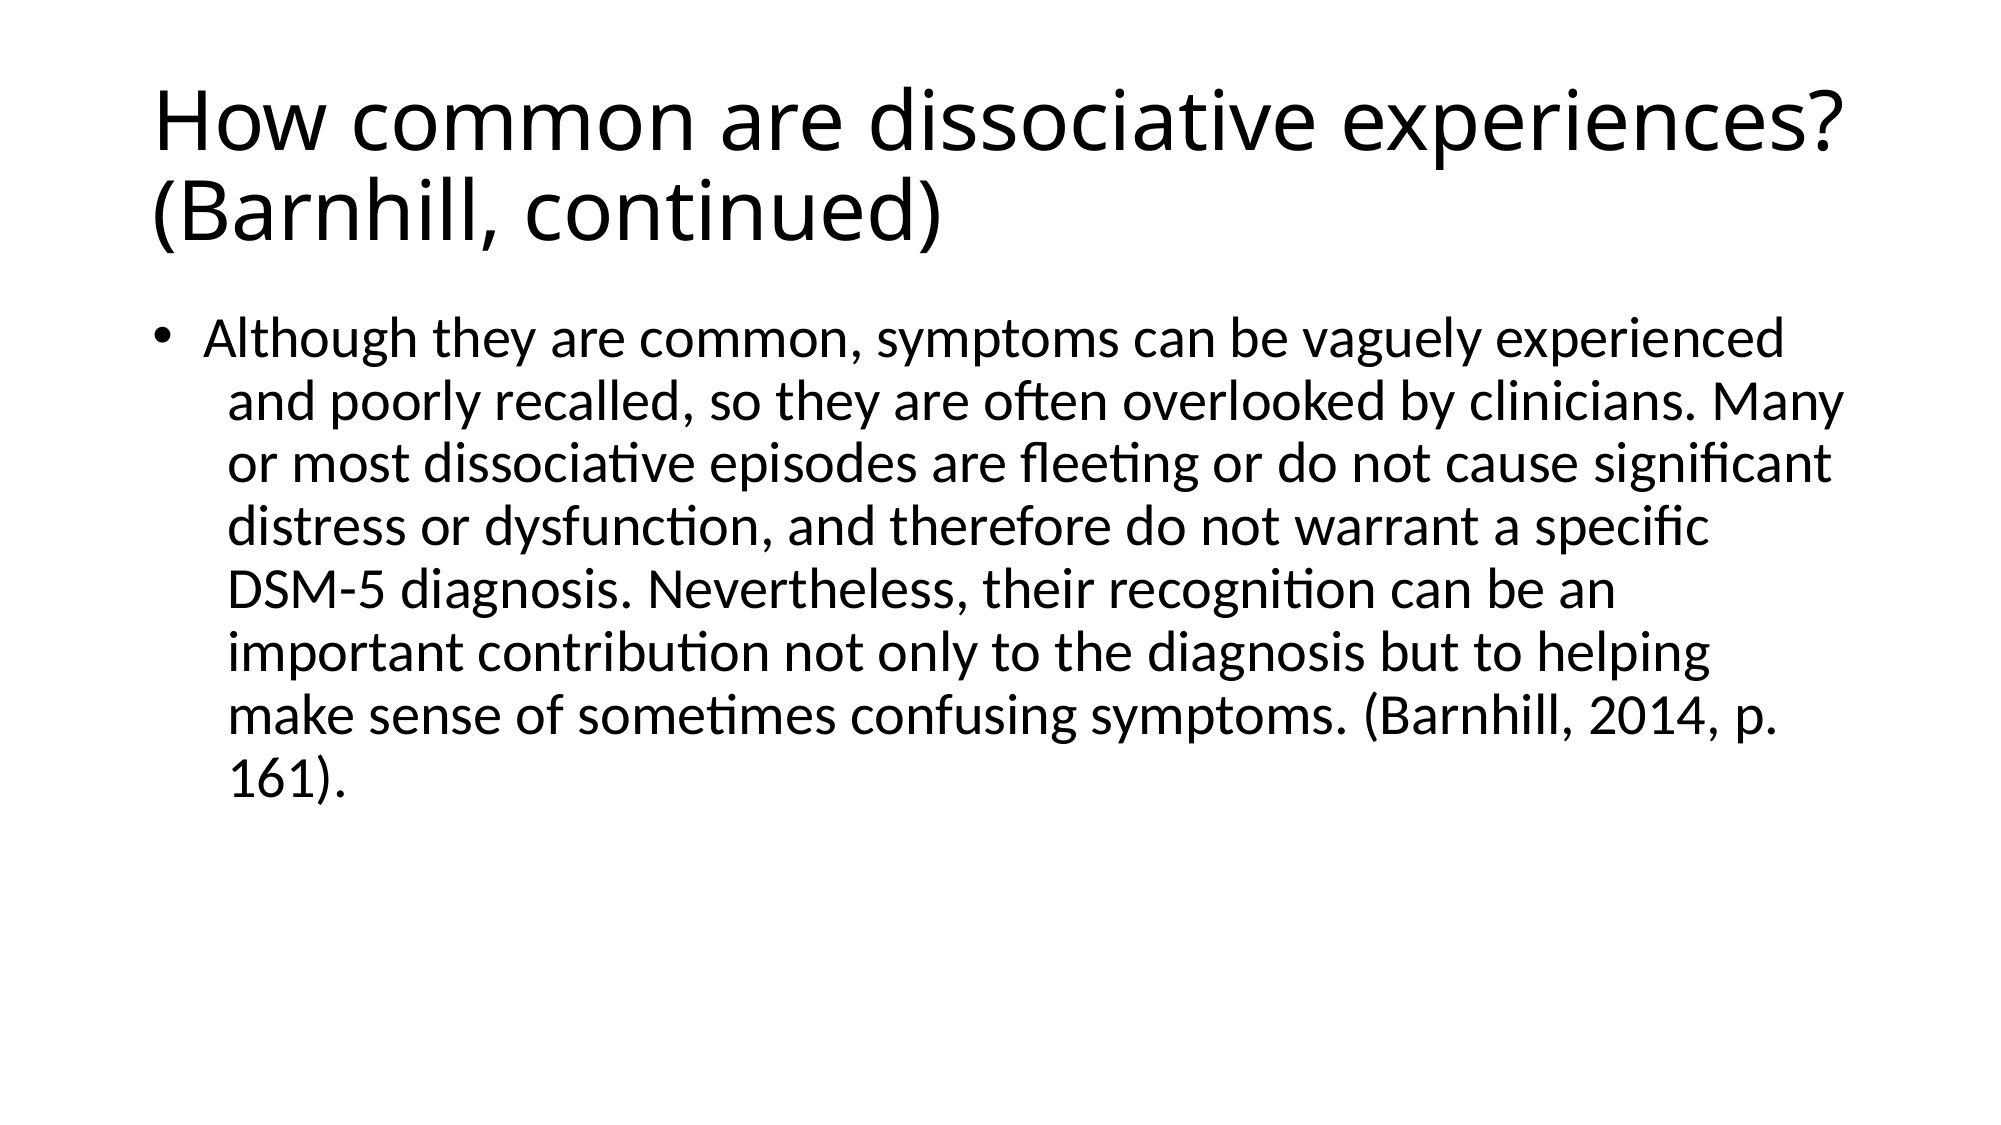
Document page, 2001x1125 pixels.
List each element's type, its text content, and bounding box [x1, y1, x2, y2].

title How common are dissociative experiences? (Barnhill, continued) [137, 59, 1863, 278]
list Although they are common, symptoms can be vaguely experienced and poorly recalled, so they are often overlooked by clinicians. Many or most dissociative episodes are fleeting or do not cause significant distress or dysfunction, and therefore do not warrant a specific DSM-5 diagnosis. Nevertheless, their recognition can be an important contribution not only to the diagnosis but to helping make sense of sometimes confusing symptoms. (Barnhill, 2014, p. 161). [137, 299, 1863, 1014]
